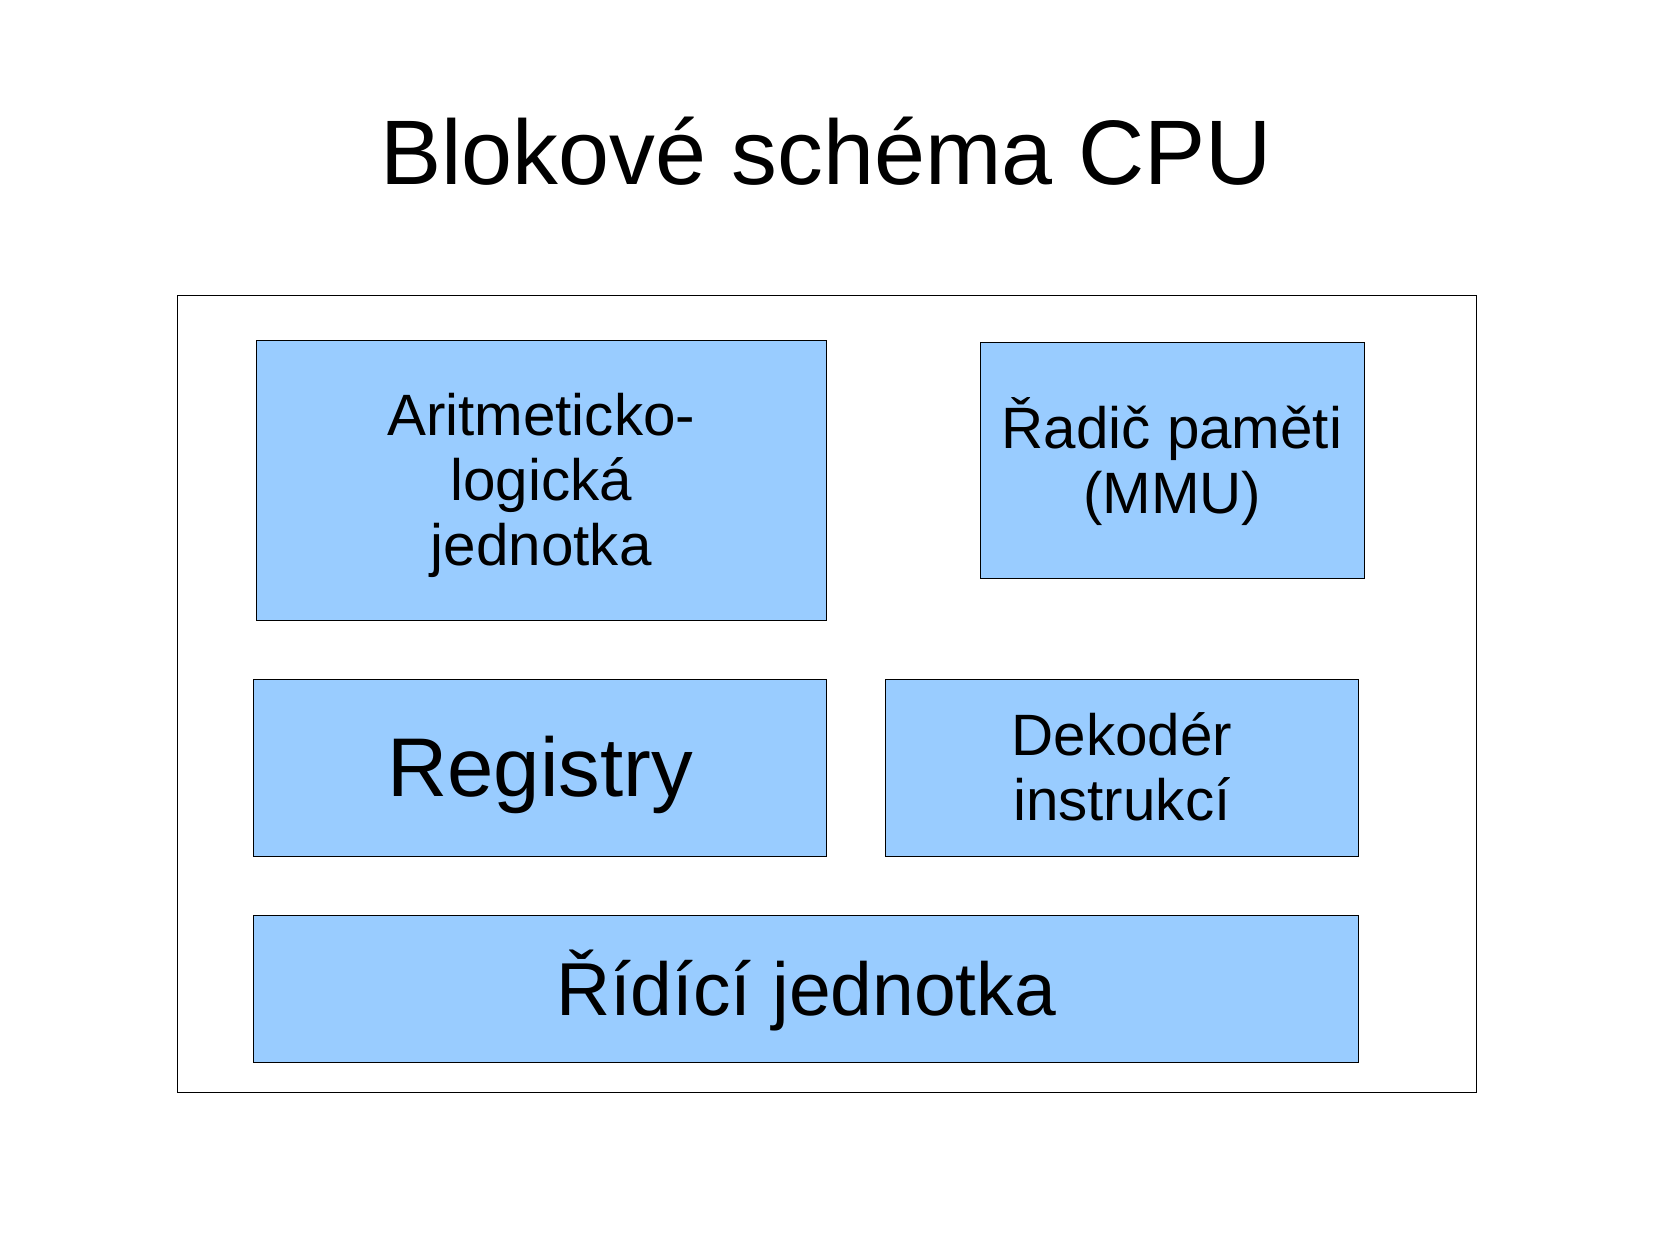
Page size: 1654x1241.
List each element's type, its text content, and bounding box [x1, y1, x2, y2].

text_box [177, 295, 1477, 1093]
text_box Řídící jednotka [253, 915, 1359, 1063]
text_box Dekodér instrukcí [885, 679, 1359, 857]
text_box Aritmeticko- logická jednotka [256, 340, 827, 621]
text_box Řadič paměti (MMU) [980, 342, 1365, 579]
title Blokové schéma CPU [82, 49, 1571, 257]
text_box Registry [253, 679, 827, 857]
